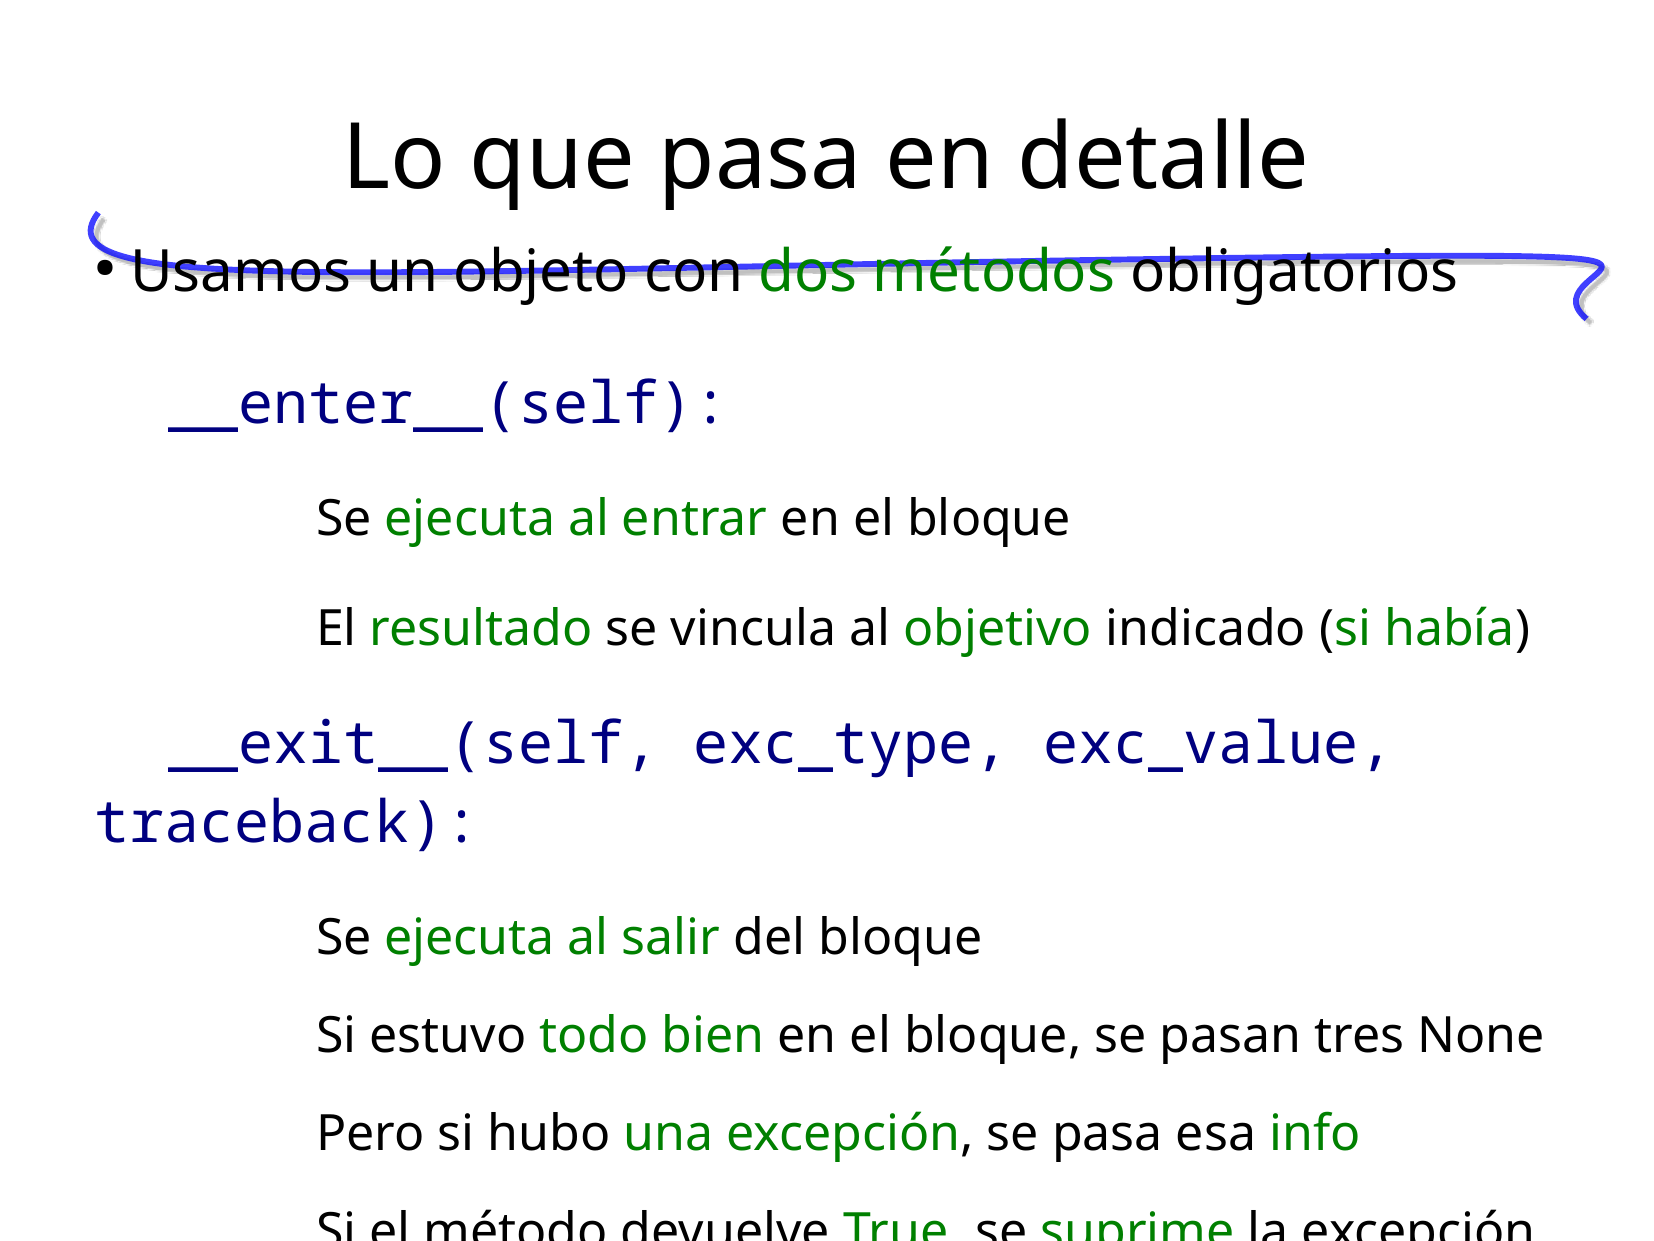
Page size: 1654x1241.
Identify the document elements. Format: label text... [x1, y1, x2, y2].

title Lo que pasa en detalle [82, 49, 1571, 257]
subtitle Usamos un objeto con dos métodos obligatorios __enter__(self): Se ejecuta al entrar en el bloque El resultado se vincula al objetivo indicado (si había) __exit__(self, exc_type, exc_value, traceback): Se ejecuta al salir del bloque Si estuvo todo bien en el bloque, se pasan tres None Pero si hubo una excepción, se pasa esa info Si el método devuelve True, se suprime la excepción [94, 333, 1603, 1159]
